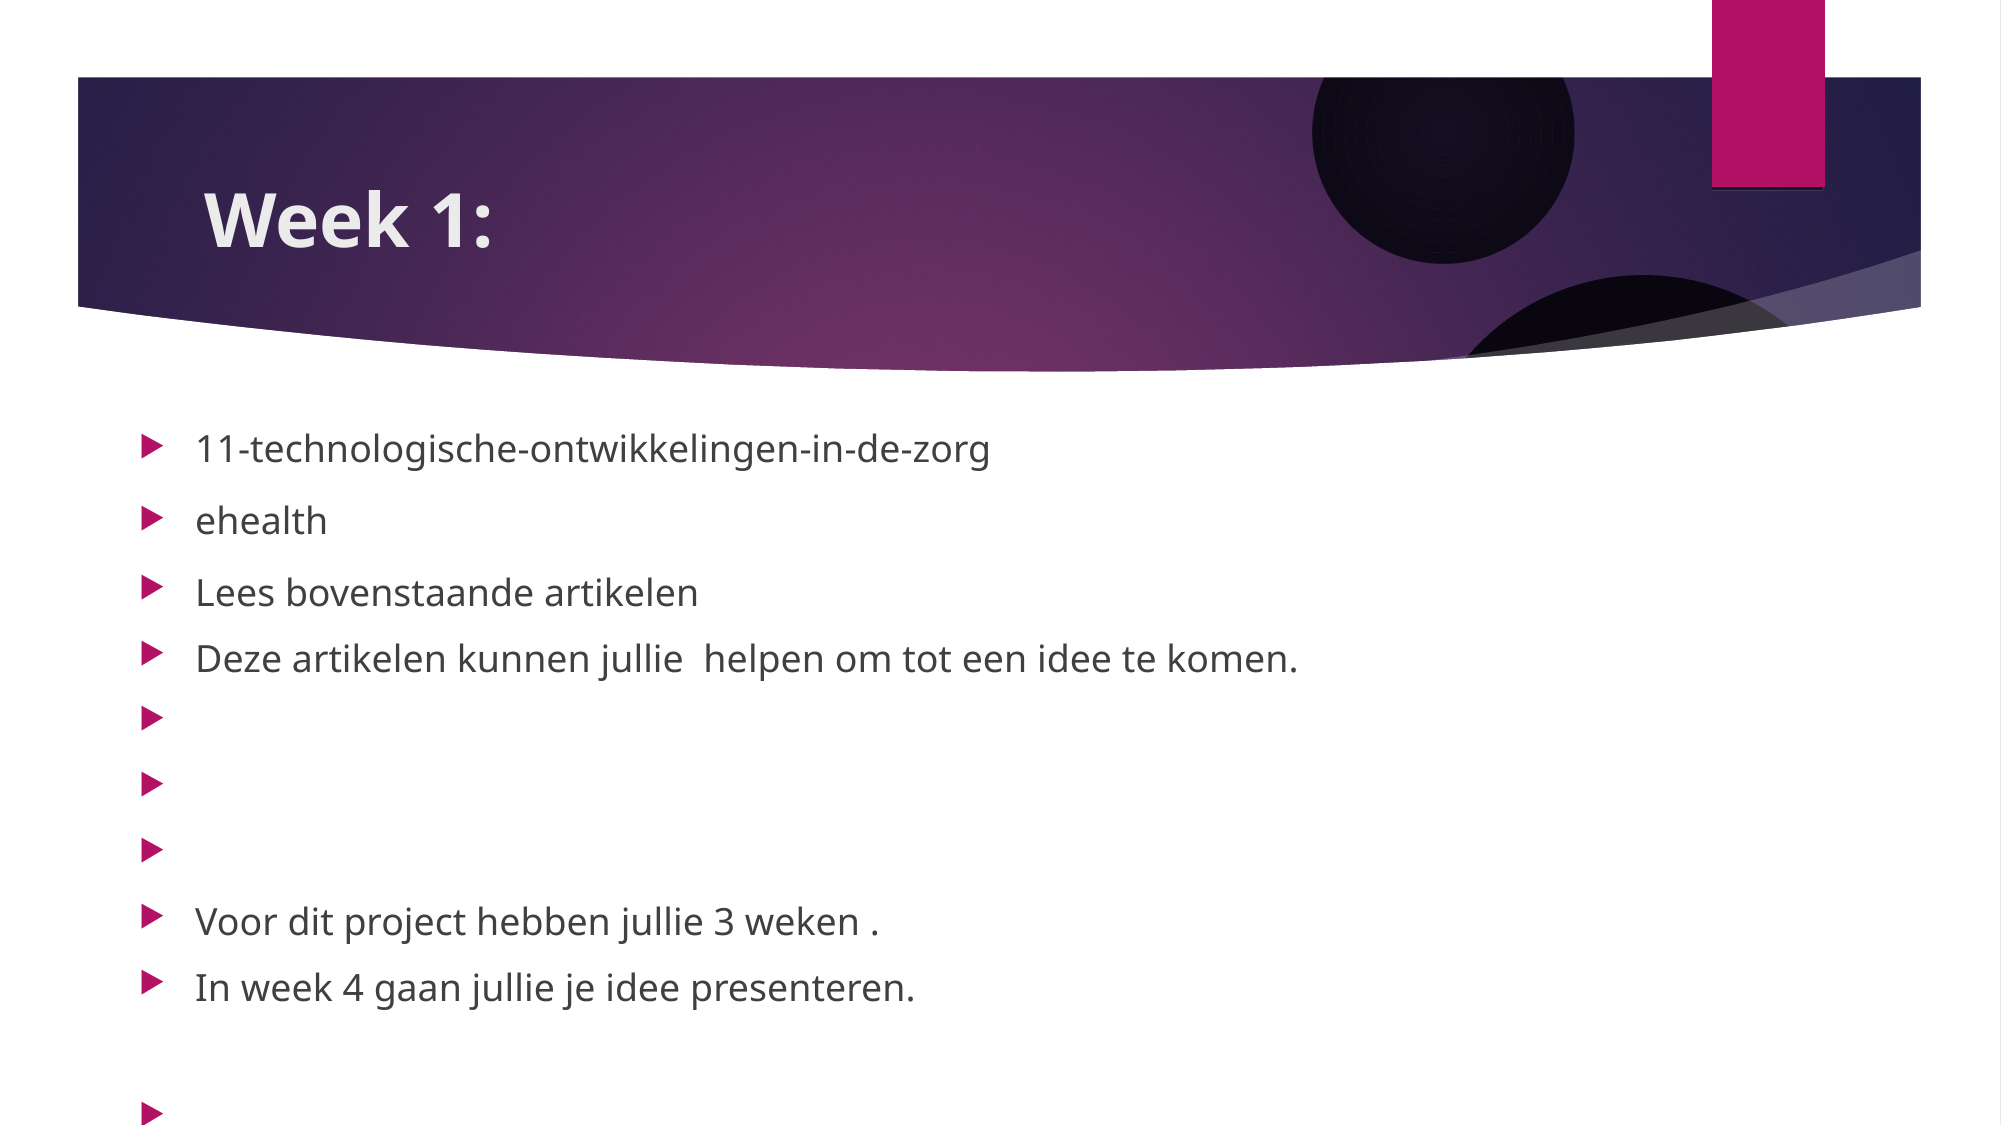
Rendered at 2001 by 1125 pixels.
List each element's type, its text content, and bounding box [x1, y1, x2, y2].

title Week 1: [189, 159, 1627, 276]
list 11-technologische-ontwikkelingen-in-de-zorg ehealth Lees bovenstaande artikelen Deze artikelen kunnen jullie helpen om tot een idee te komen. Voor dit project hebben jullie 3 weken . In week 4 gaan jullie je idee presenteren. [123, 417, 1968, 1090]
